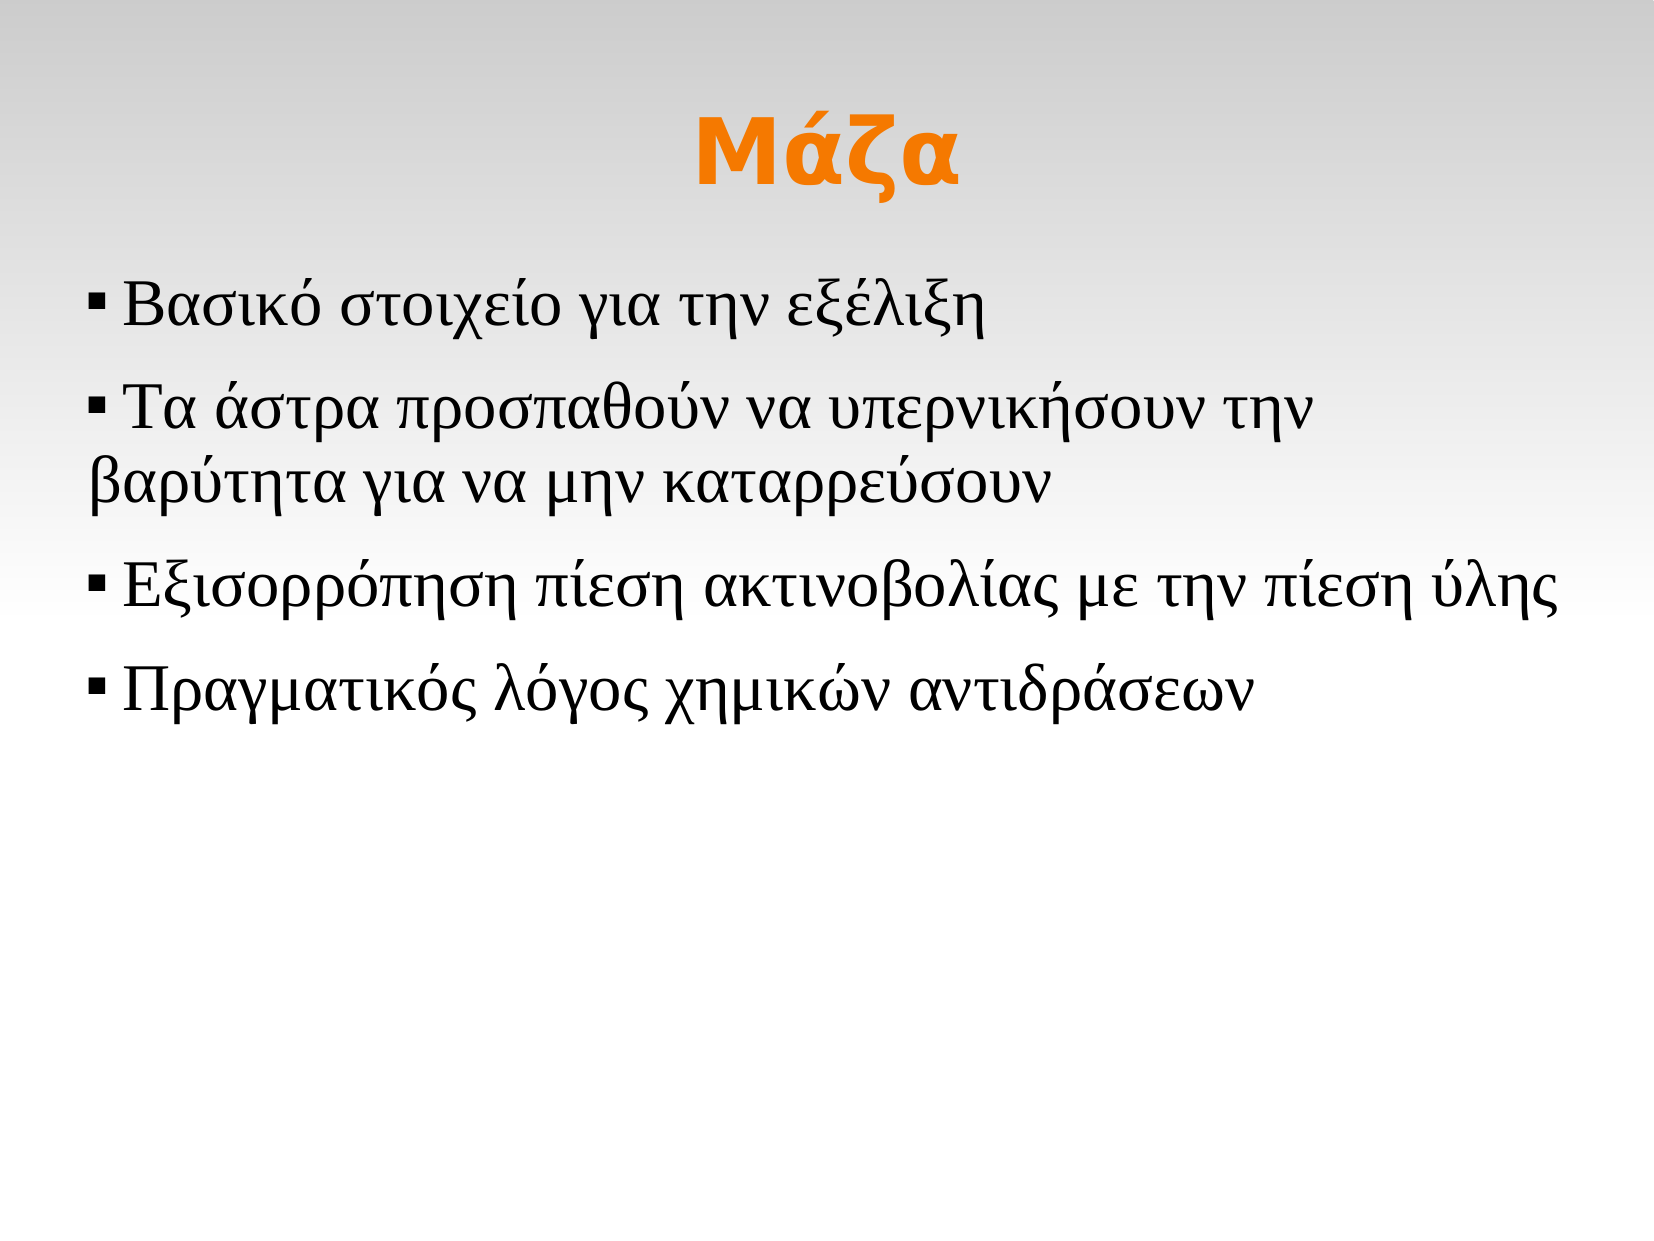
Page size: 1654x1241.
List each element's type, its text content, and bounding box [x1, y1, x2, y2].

title Μάζα [82, 56, 1571, 250]
list Βασικό στοιχείο για την εξέλιξη Τα άστρα προσπαθούν να υπερνικήσουν την βαρύτητα για να μην καταρρεύσουν Εξισορρόπηση πίεση ακτινοβολίας με την πίεση ύλης Πραγματικός λόγος χημικών αντιδράσεων [88, 265, 1571, 1094]
